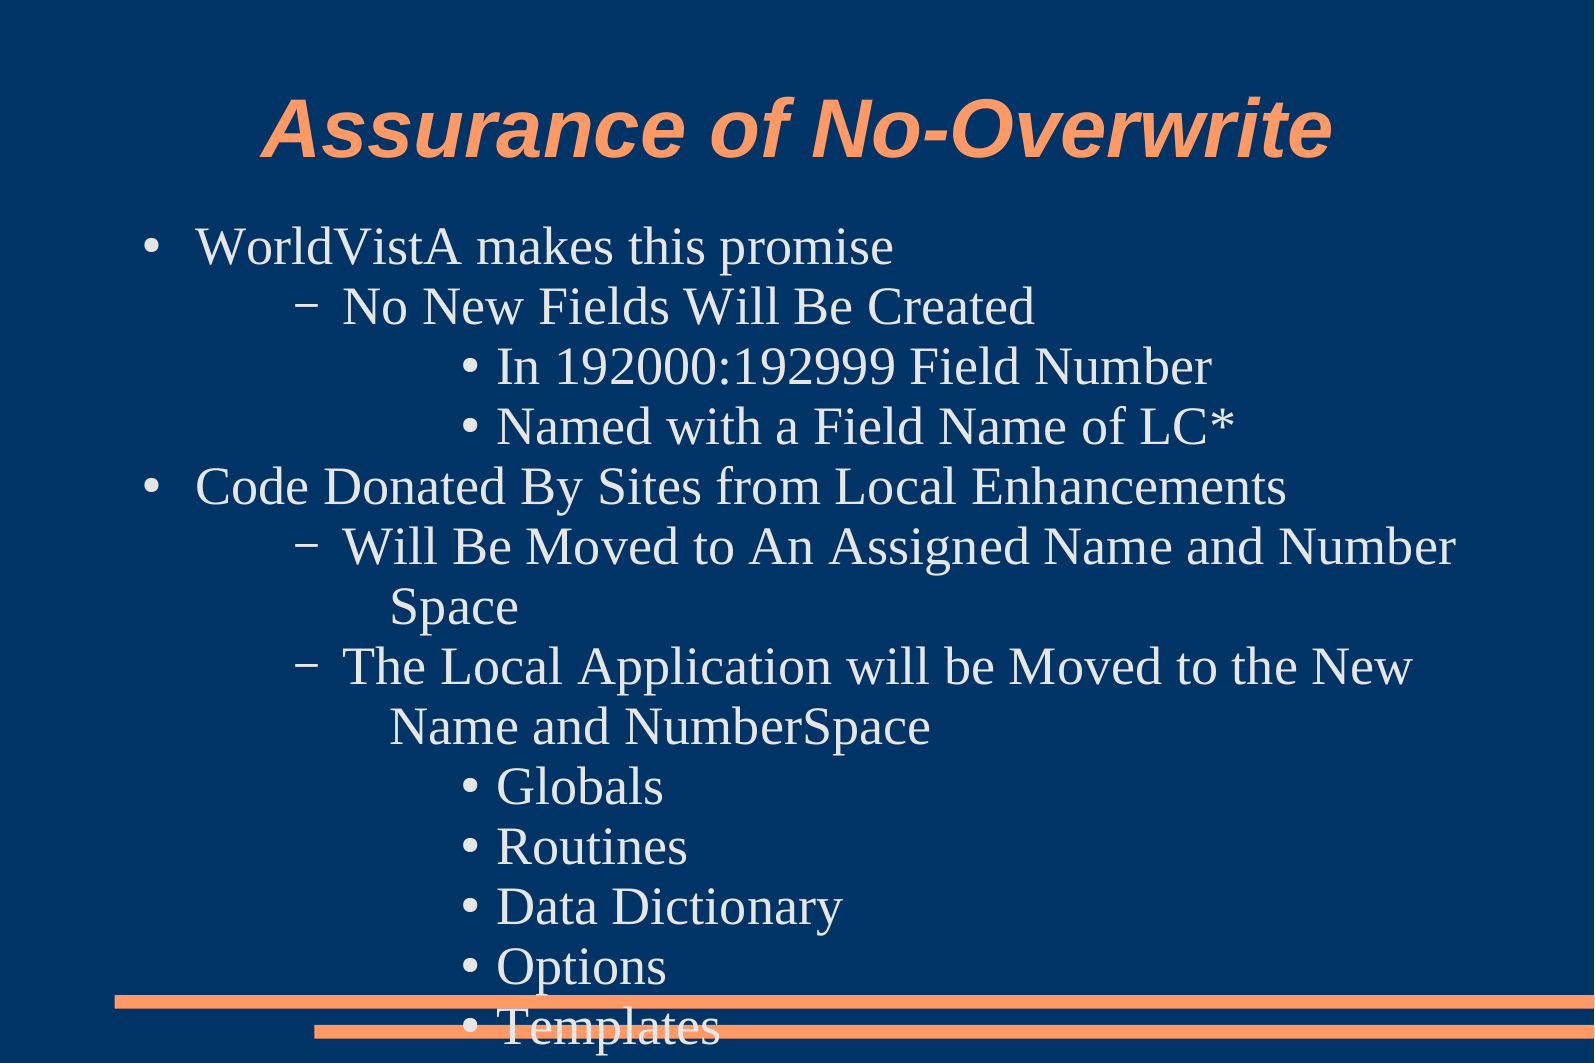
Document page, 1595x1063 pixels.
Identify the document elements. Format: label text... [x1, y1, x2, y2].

title Assurance of No-Overwrite [117, 39, 1479, 216]
list WorldVistA makes this promise No New Fields Will Be Created In 192000:192999 Field Number Named with a Field Name of LC* Code Donated By Sites from Local Enhancements Will Be Moved to An Assigned Name and Number Space The Local Application will be Moved to the New Name and NumberSpace Globals Routines Data Dictionary Options Templates Validated Before Release Donating Site Must Authorize the Moved Code before WV Releases It [106, 216, 1495, 1063]
